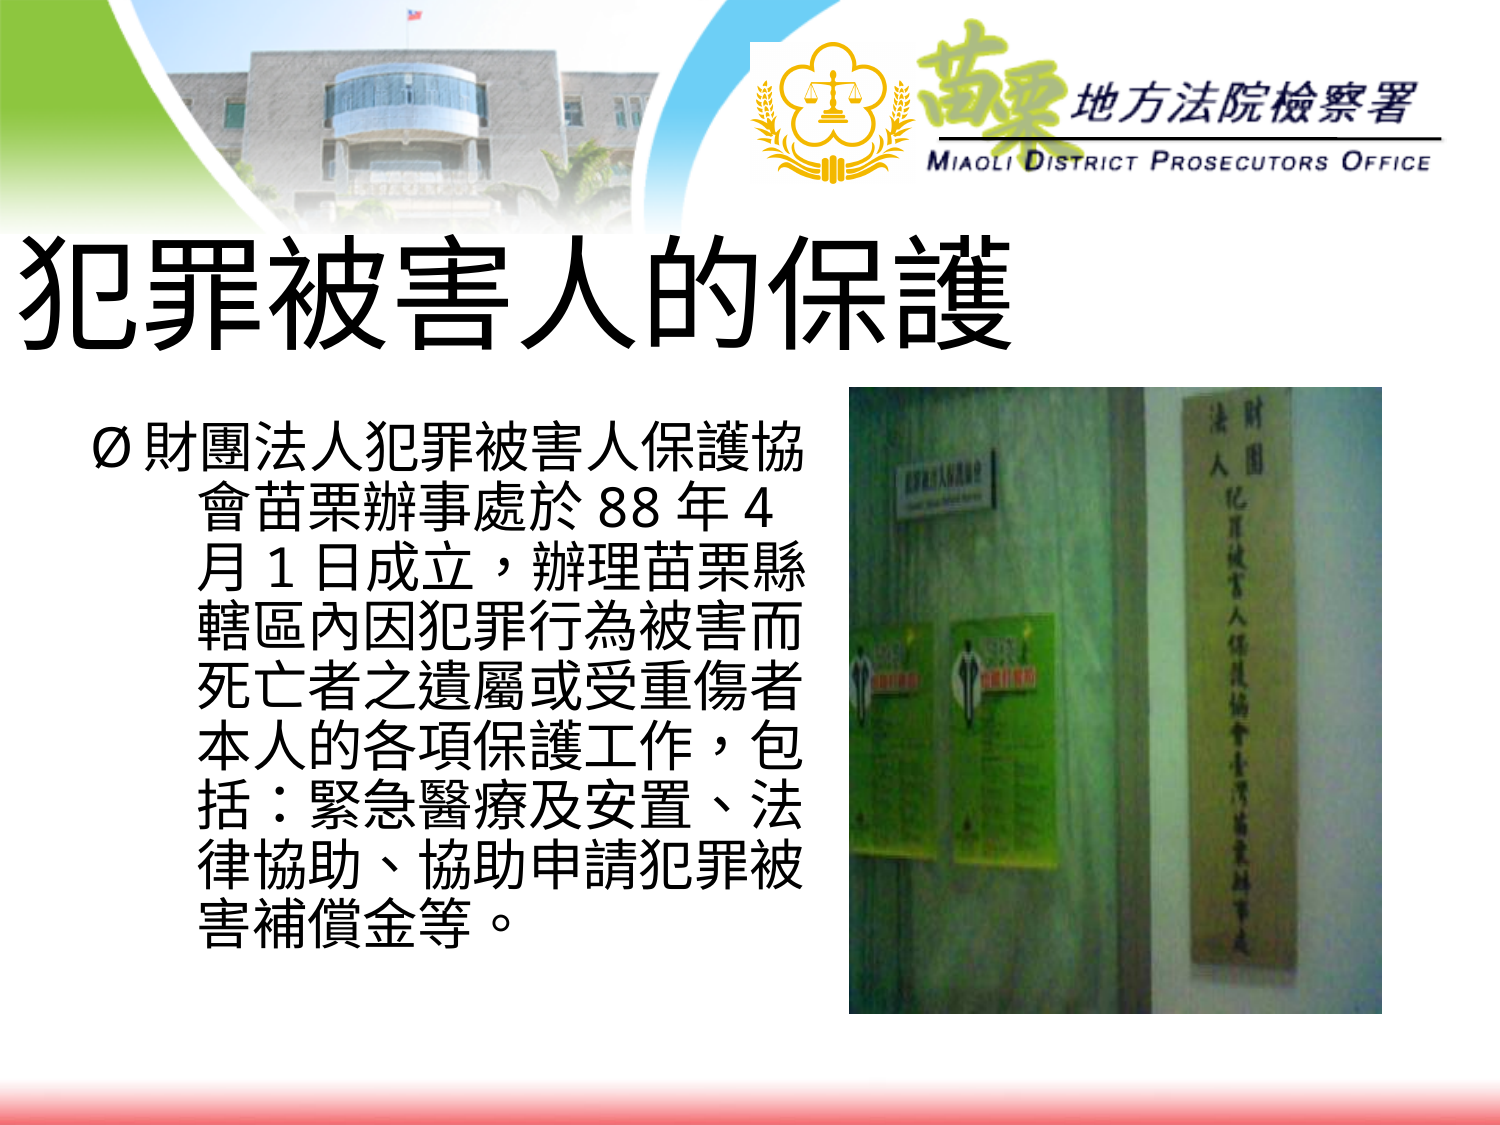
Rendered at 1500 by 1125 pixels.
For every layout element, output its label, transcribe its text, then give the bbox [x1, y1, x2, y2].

title 犯罪被害人的保護 [0, 207, 1031, 373]
picture [849, 387, 1382, 1014]
list 財團法人犯罪被害人保護協會苗栗辦事處於88年4月1日成立，辦理苗栗縣轄區內因犯罪行為被害而死亡者之遺屬或受重傷者本人的各項保護工作，包括：緊急醫療及安置、法律協助、協助申請犯罪被害補償金等。 [75, 412, 826, 1005]
picture [0, 1026, 1500, 1125]
